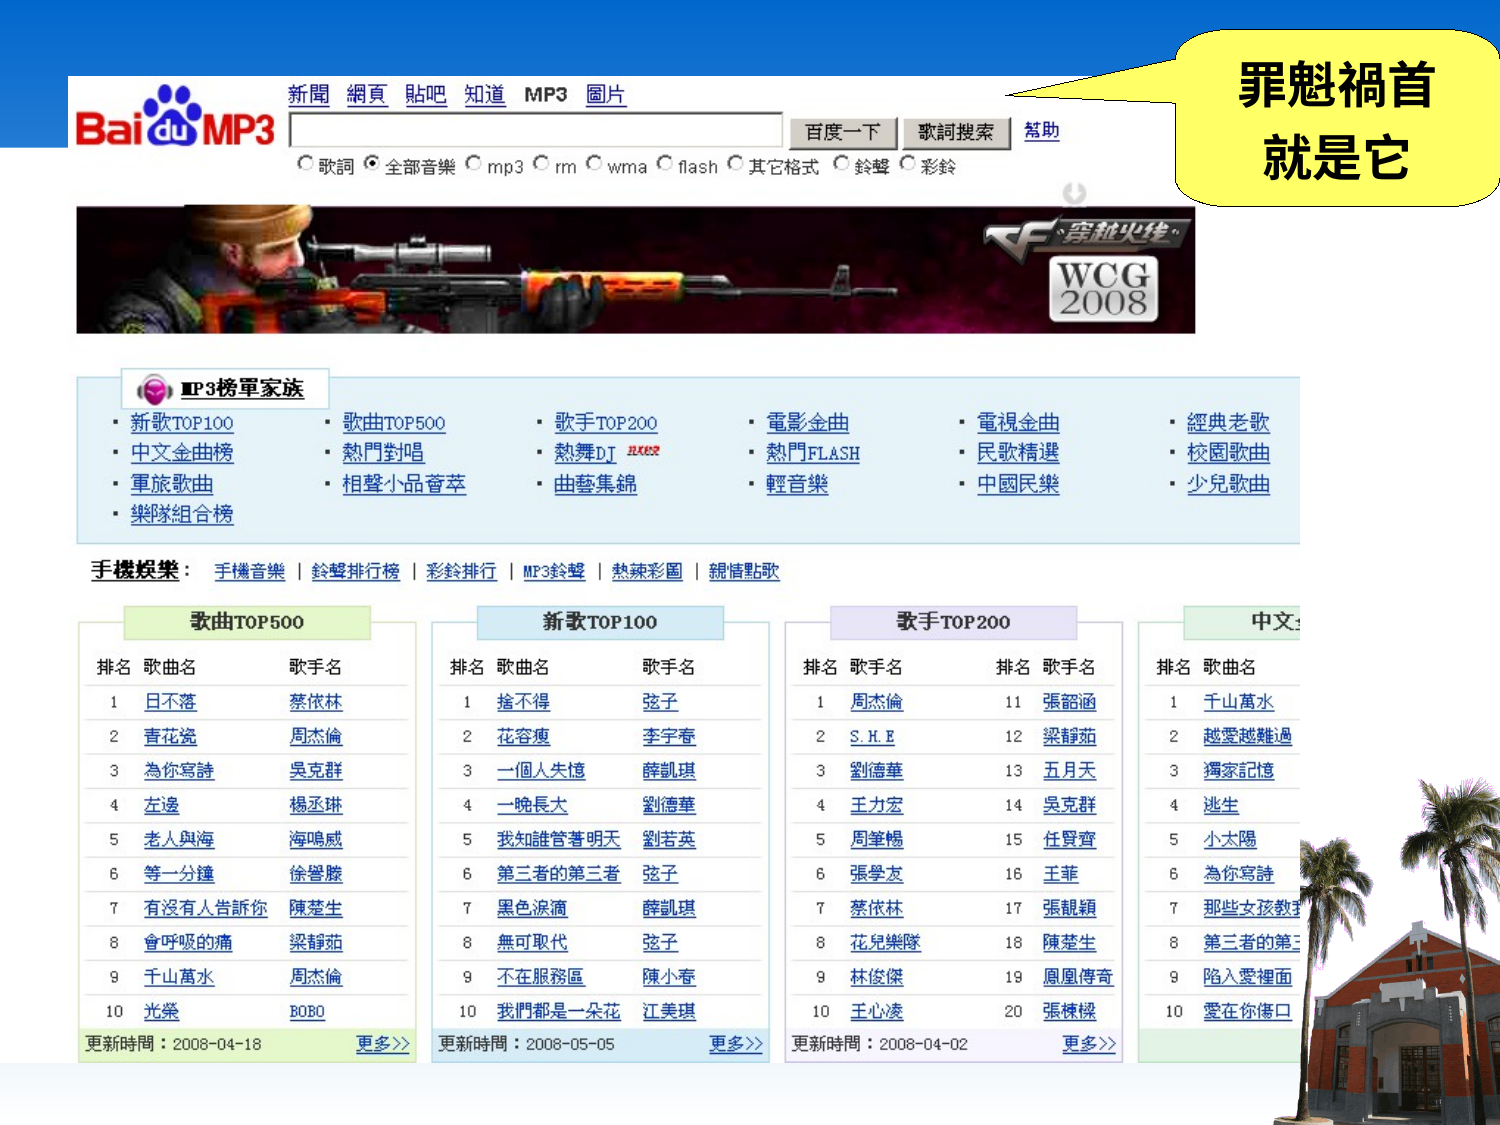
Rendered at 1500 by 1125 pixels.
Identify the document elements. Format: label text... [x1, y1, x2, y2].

picture [68, 76, 1500, 1125]
text_box 罪魁禍首 就是它 [1005, 29, 1500, 207]
